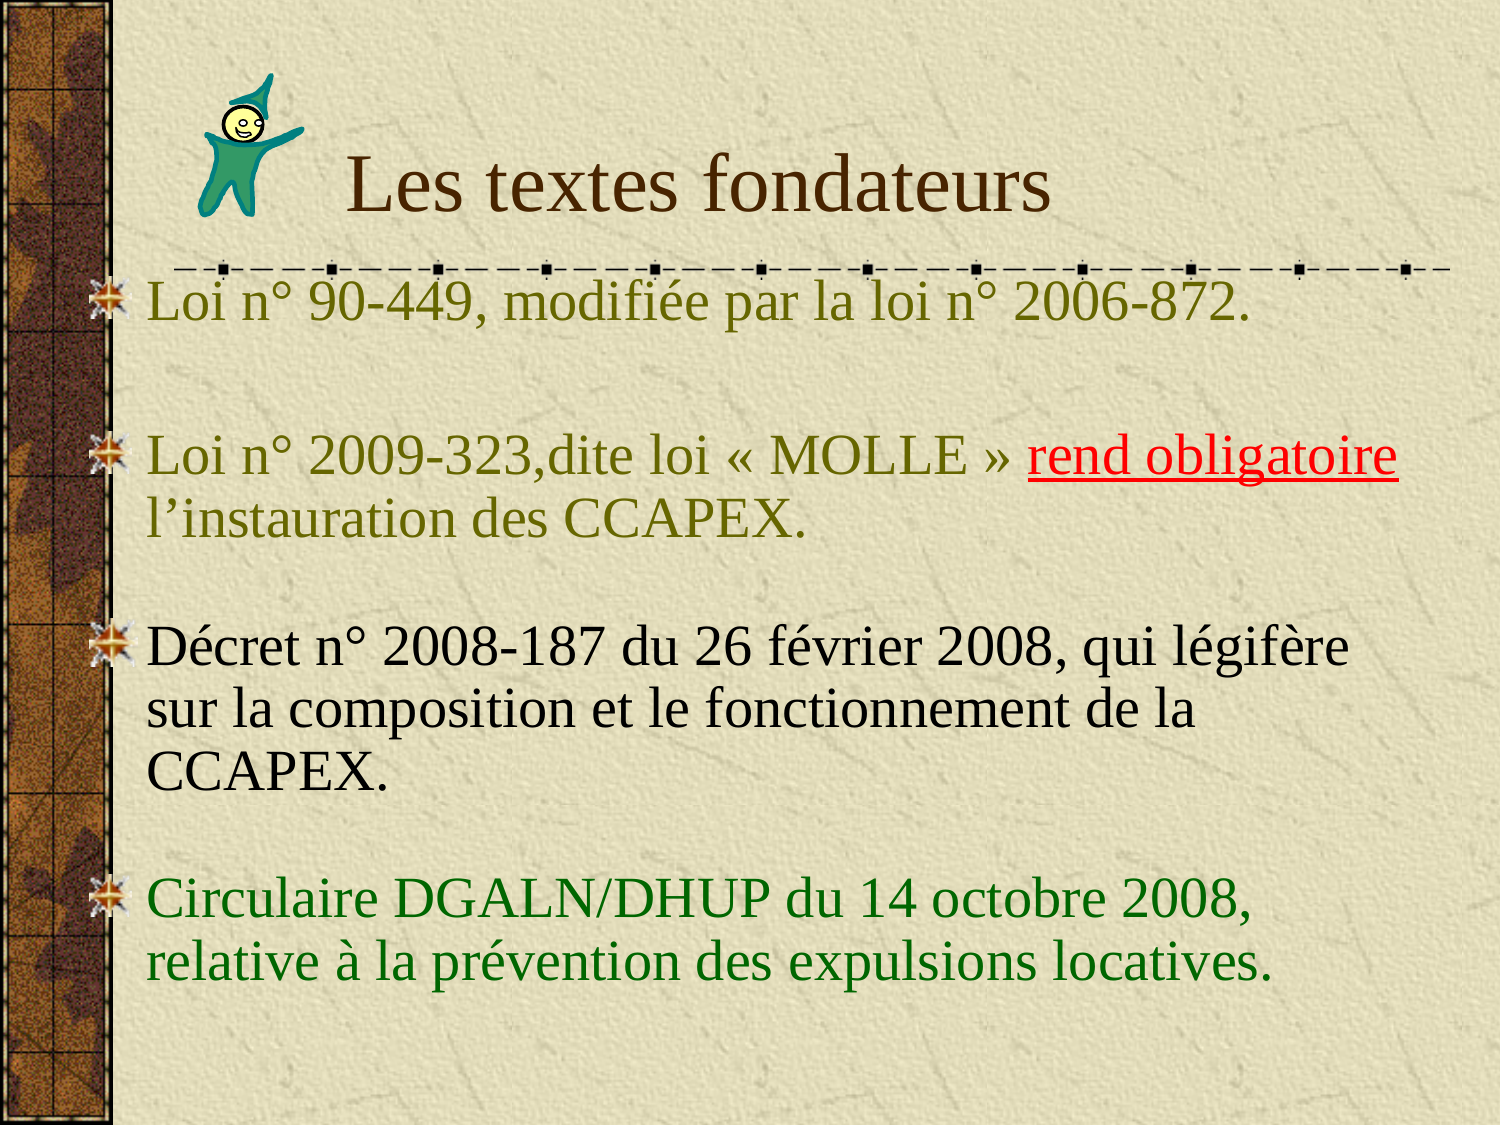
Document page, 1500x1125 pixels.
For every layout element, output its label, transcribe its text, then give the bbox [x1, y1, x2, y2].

text_box [199, 128, 303, 216]
title Les textes fondateurs [330, 48, 1453, 237]
list Loi n° 90-449, modifiée par la loi n° 2006-872. Loi n° 2009-323,dite loi « MOLLE » rend obligatoire l’instauration des CCAPEX. Décret n° 2008-187 du 26 février 2008, qui légifère sur la composition et le fonctionnement de la CCAPEX. Circulaire DGALN/DHUP du 14 octobre 2008, relative à la prévention des expulsions locatives. [75, 262, 1426, 1080]
picture [0, 0, 1500, 1125]
text_box [231, 75, 272, 118]
text_box [223, 106, 263, 143]
